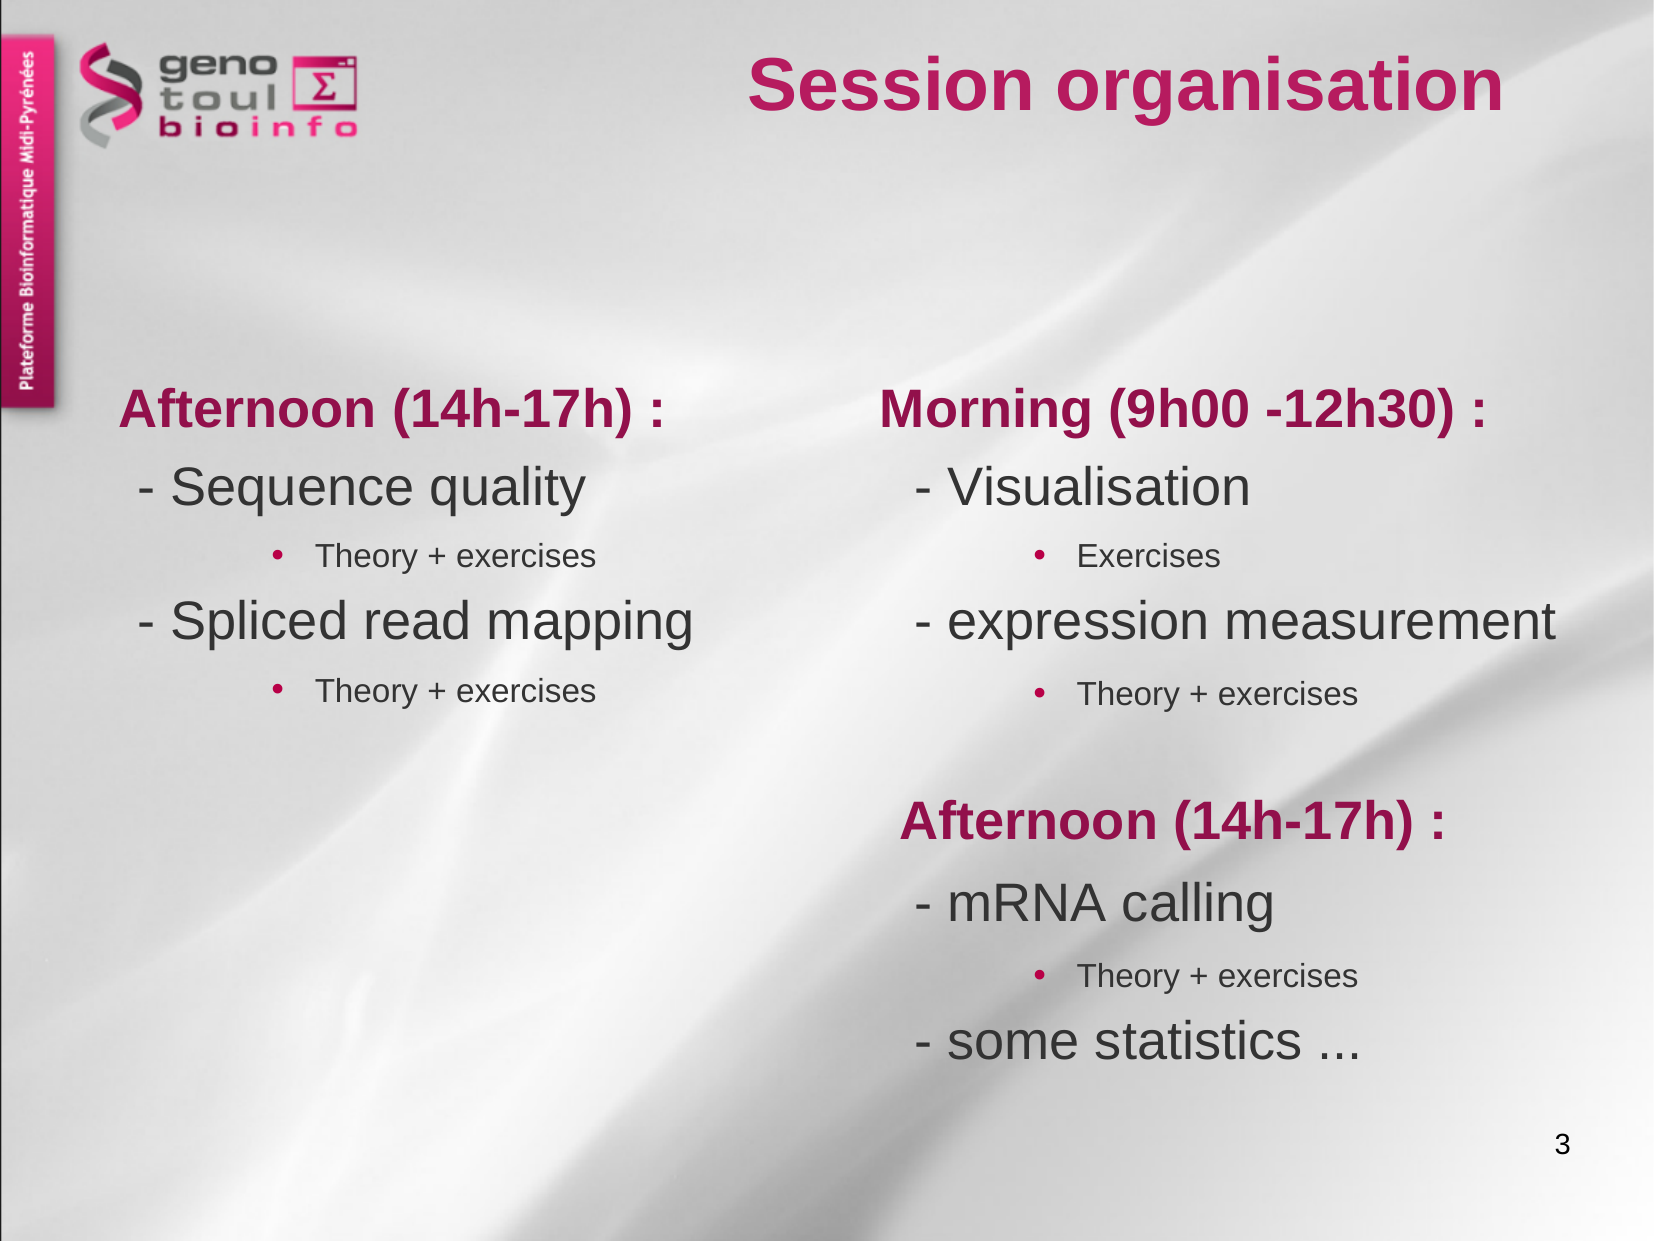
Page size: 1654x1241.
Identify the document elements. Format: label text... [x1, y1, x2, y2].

list Morning (9h00 -12h30) : - Visualisation Exercises - expression measurement Theory + exercises Afternoon (14h-17h) : - mRNA calling Theory + exercises - some statistics ... [879, 372, 1589, 1069]
list Afternoon (14h-17h) : - Sequence quality Theory + exercises - Spliced read mapping Theory + exercises [118, 372, 839, 1069]
title Session organisation [395, 29, 1506, 148]
picture [0, 0, 1654, 1241]
